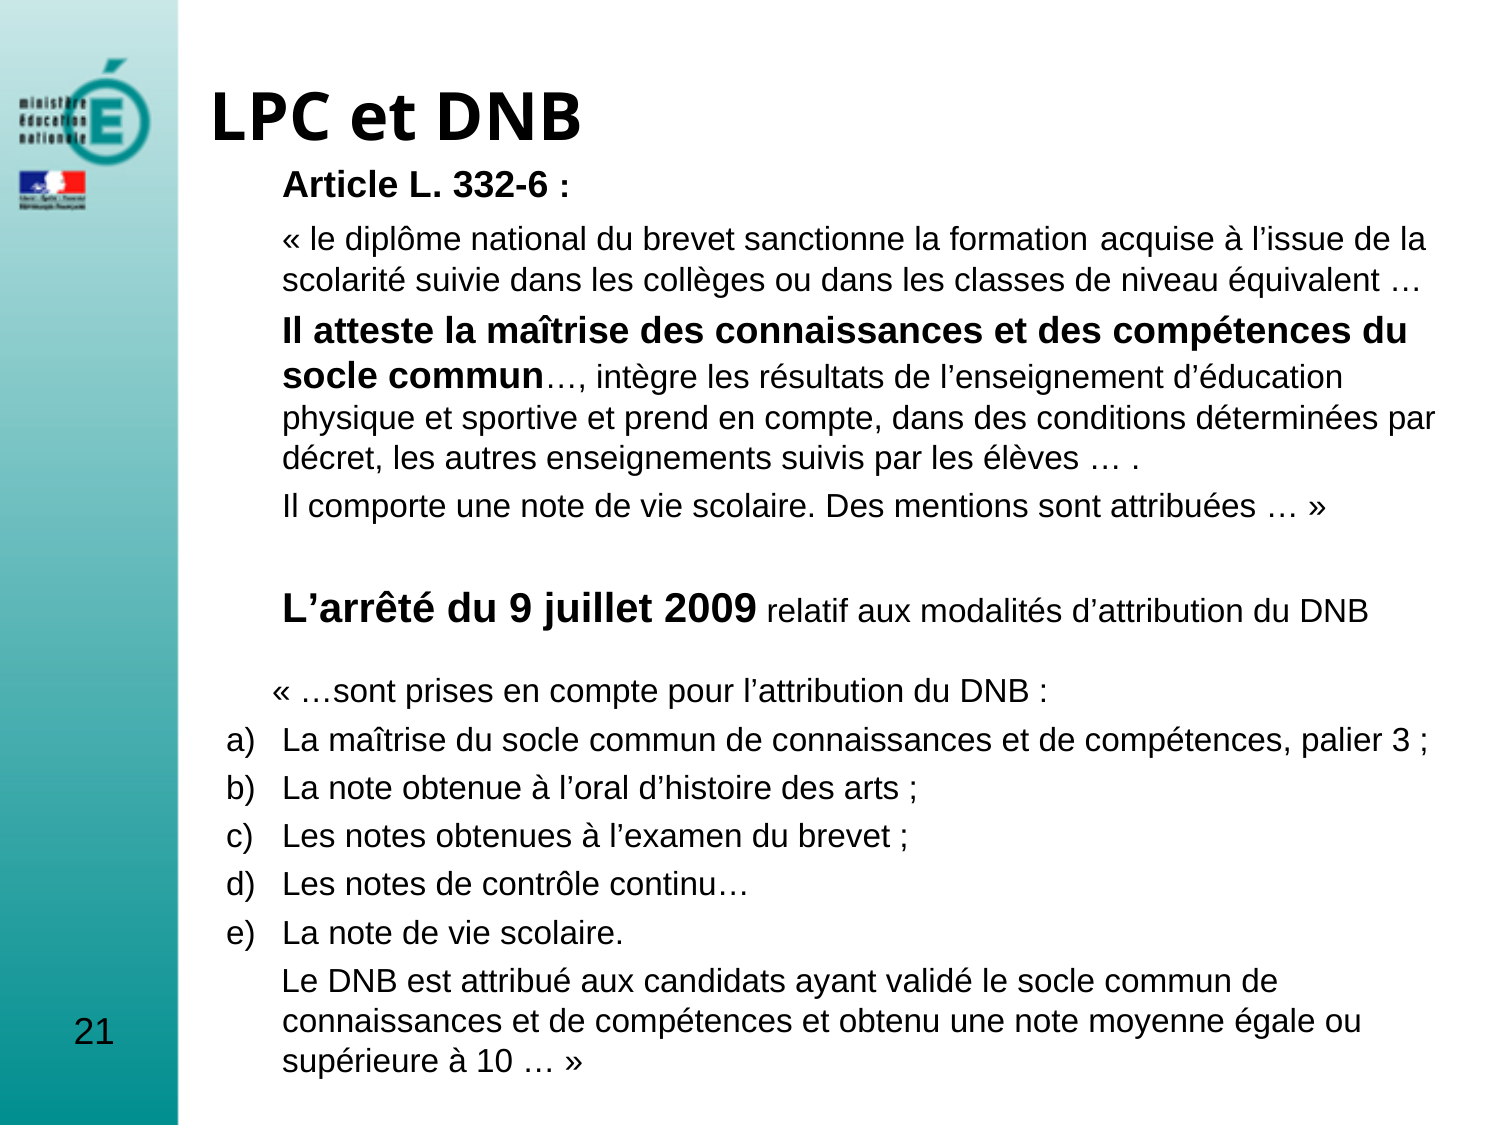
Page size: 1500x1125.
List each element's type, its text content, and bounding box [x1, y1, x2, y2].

text_box <numéro> [41, 999, 148, 1060]
picture [0, 0, 179, 1125]
title LPC et DNB [194, 31, 892, 197]
text_box Article L. 332-6 : « le diplôme national du brevet sanctionne la formation acquise à l’issue de la scolarité suivie dans les collèges ou dans les classes de niveau équivalent … Il atteste la maîtrise des connaissances et des compétences du socle commun…, intègre les résultats de l’enseignement d’éducation physique et sportive et prend en compte, dans des conditions déterminées par décret, les autres enseignements suivis par les élèves … . Il comporte une note de vie scolaire. Des mentions sont attribuées … » L’arrêté du 9 juillet 2009 relatif aux modalités d’attribution du DNB « …sont prises en compte pour l’attribution du DNB : La maîtrise du socle commun de connaissances et de compétences, palier 3 ; La note obtenue à l’oral d’histoire des arts ; Les notes obtenues à l’examen du brevet ; Les notes de contrôle continu… La note de vie scolaire. Le DNB est attribué aux candidats ayant validé le socle commun de connaissances et de compétences et obtenu une note moyenne égale ou supérieure à 10 … » [210, 152, 1464, 1125]
